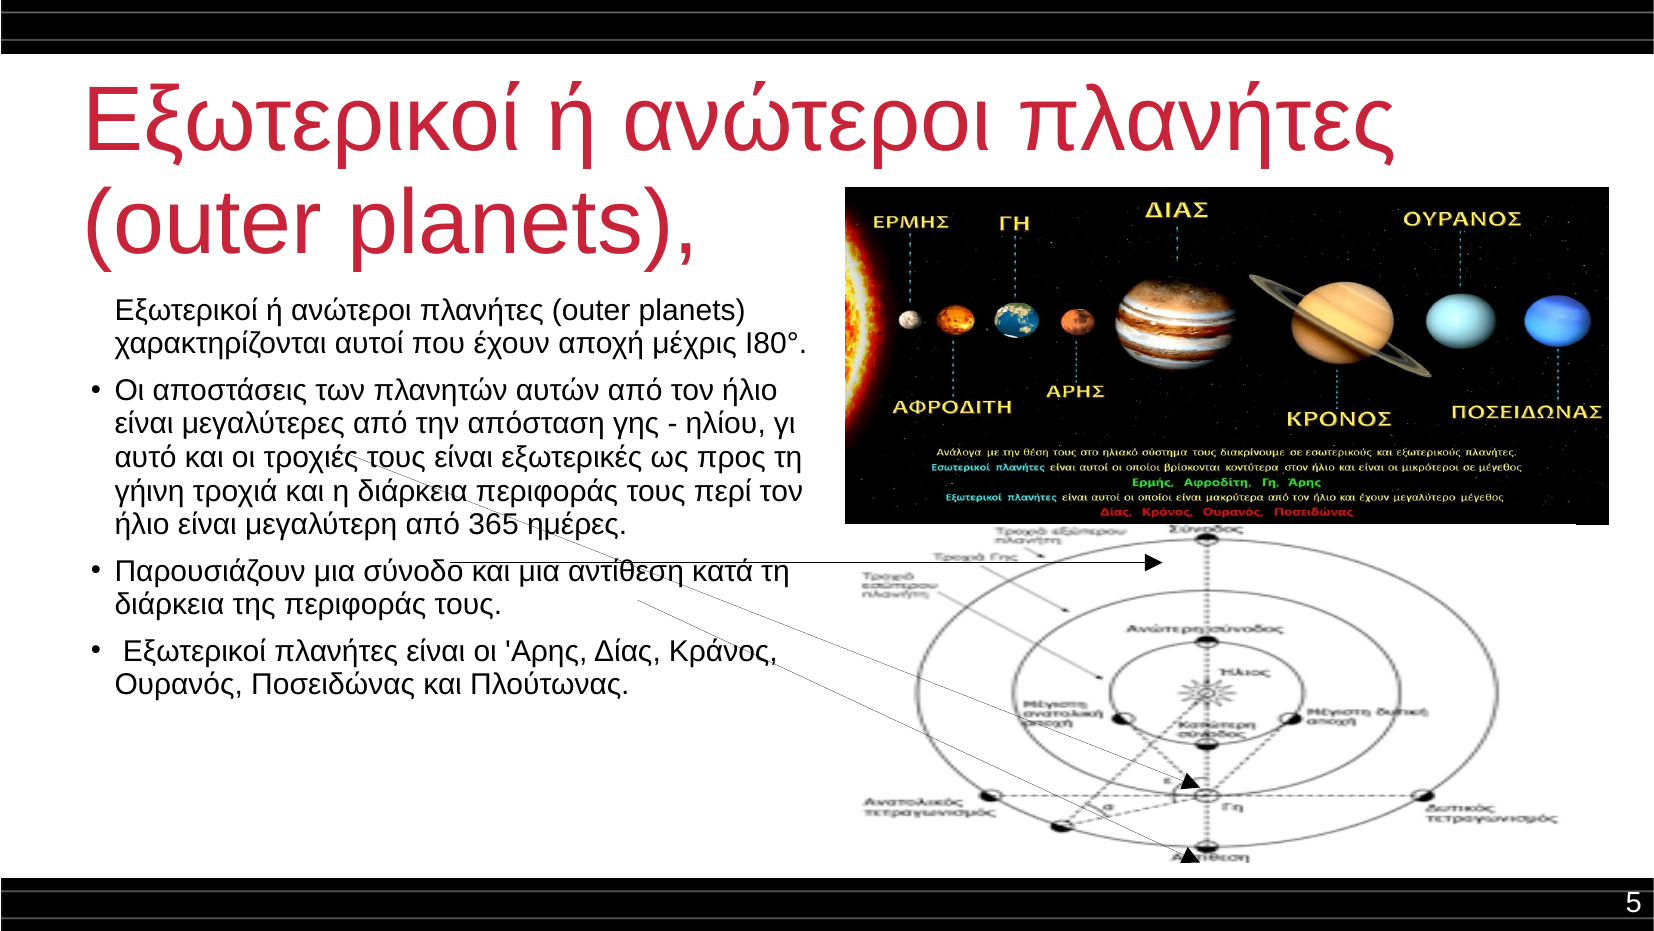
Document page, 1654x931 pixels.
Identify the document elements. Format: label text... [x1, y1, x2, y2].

list Εξωτερικοί ή ανώτεροι πλανήτες (outer planets) χαρακτηρίζονται αυτοί που έχουν αποχή μέχρις Ι80°. Οι αποστάσεις των πλανητών αυτών από τον ήλιο είναι μεγαλύτερες από την απόσταση γης - ηλίου, γι αυτό και οι τροχιές τους είναι εξωτερικές ως προς τη γήινη τροχιά και η διάρκεια περιφοράς τους περί τον ήλιο είναι μεγαλύτερη από 365 ημέρες. Παρουσιάζουν μια σύνοδο και μια αντίθεση κατά τη διάρκεια της περιφοράς τους. Εξωτερικοί πλανήτες είναι οι 'Αρης, Δίας, Κράνος, Ουρανός, Ποσειδώνας και Πλούτωνας. [630, 563, 809, 634]
list Εξωτερικοί ή ανώτεροι πλανήτες (outer planets) χαρακτηρίζονται αυτοί που έχουν αποχή μέχρις Ι80°. Οι αποστάσεις των πλανητών αυτών από τον ήλιο είναι μεγαλύτερες από την απόσταση γης - ηλίου, γι αυτό και οι τροχιές τους είναι εξωτερικές ως προς τη γήινη τροχιά και η διάρκεια περιφοράς τους περί τον ήλιο είναι μεγαλύτερη από 365 ημέρες. Παρουσιάζουν μια σύνοδο και μια αντίθεση κατά τη διάρκεια της περιφοράς τους. Εξωτερικοί πλανήτες είναι οι 'Αρης, Δίας, Κράνος, Ουρανός, Ποσειδώνας και Πλούτωνας. [82, 293, 809, 779]
picture [845, 698, 1183, 863]
picture [1, 0, 1654, 54]
picture [1, 878, 1654, 931]
title Εξωτερικοί ή ανώτεροι πλανήτες (outer planets), [82, 67, 1571, 273]
picture [845, 187, 1609, 863]
